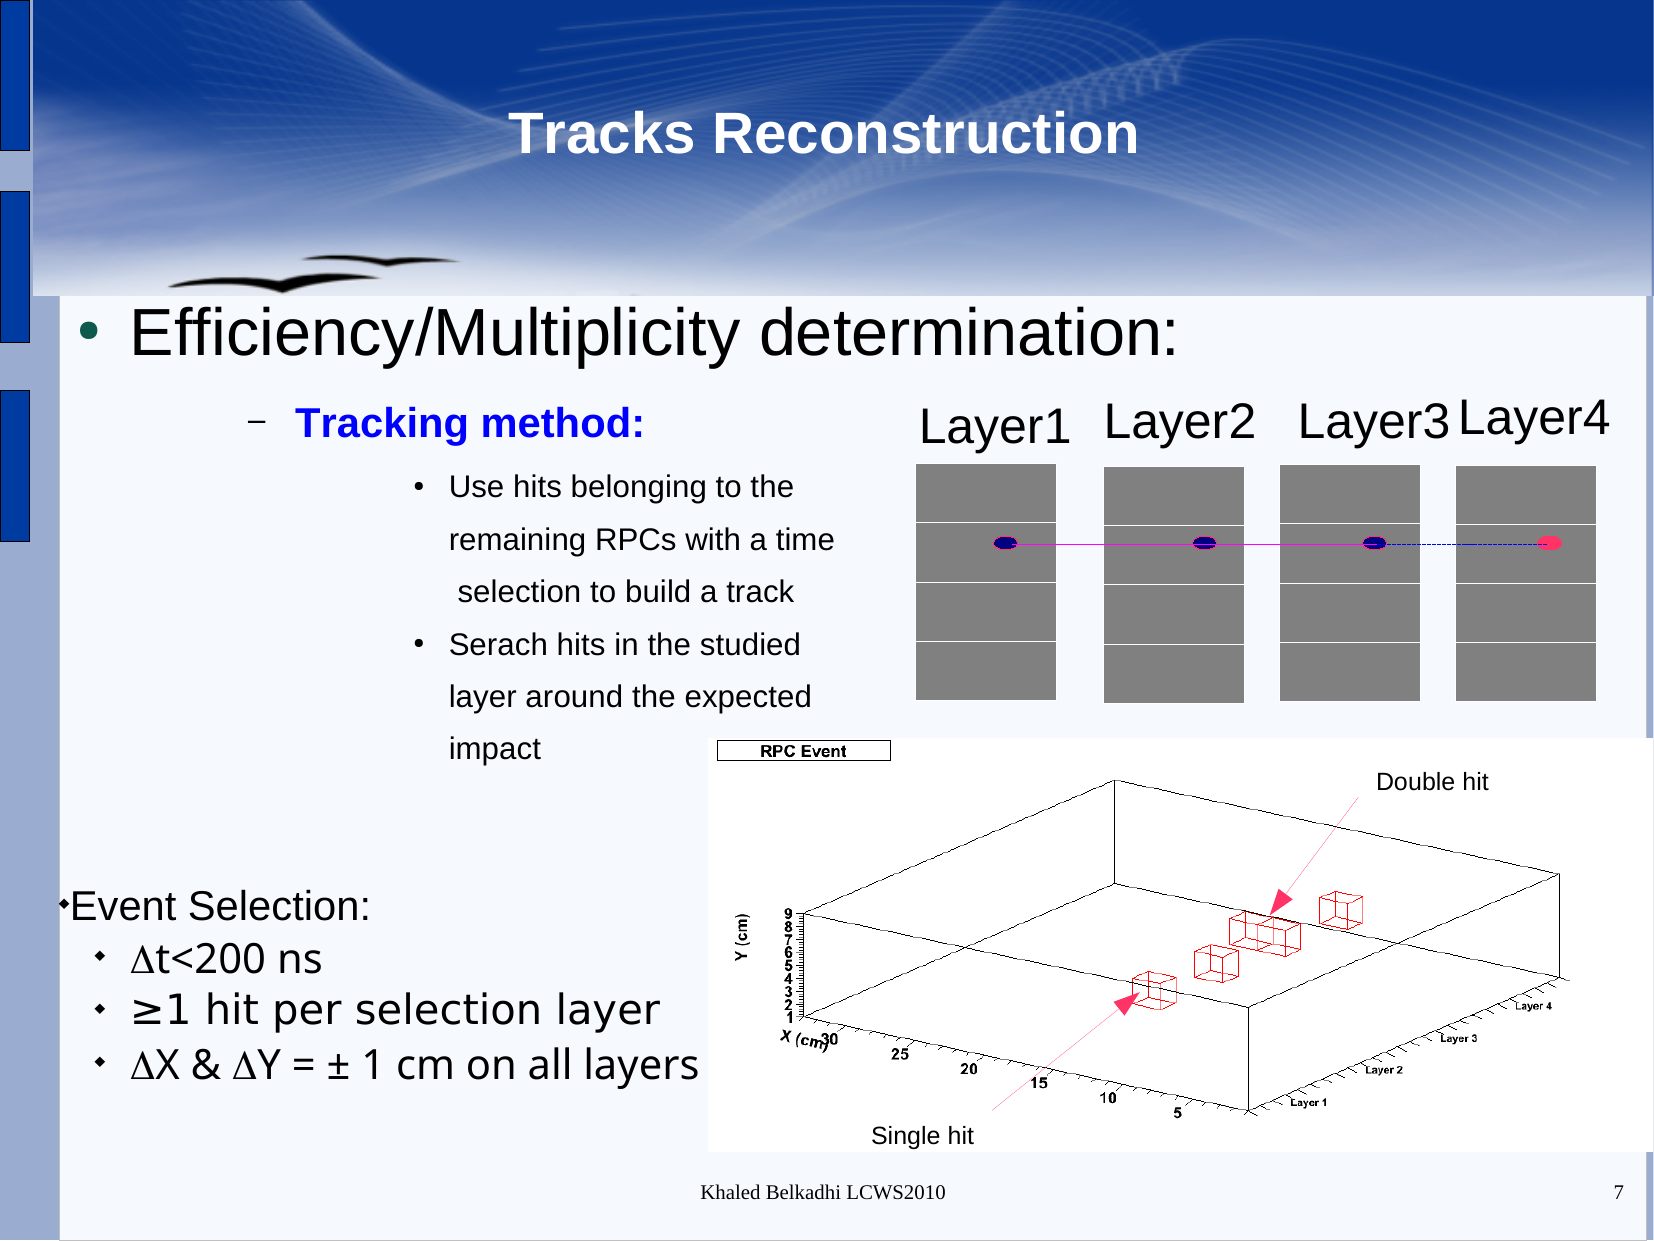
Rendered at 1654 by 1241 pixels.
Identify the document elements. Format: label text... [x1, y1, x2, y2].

table_cell [1104, 545, 1244, 584]
table_header [1456, 466, 1596, 524]
text_box Layer3 [1297, 393, 1502, 450]
table_cell [1280, 584, 1420, 642]
picture [708, 738, 1654, 1152]
table_cell [916, 642, 1056, 700]
table_cell [1456, 584, 1596, 642]
text_box Event Selection: Dt<200 ns ≥1 hit per selection layer DX & DY = ± 1 cm on all layers [59, 882, 708, 1123]
list Efficiency/Multiplicity determination: Tracking method: Use hits belonging to the remaining RPCs with a time selection to build a track Serach hits in the studied layer around the expected impact [59, 295, 1472, 882]
text_box [1193, 545, 1216, 550]
table_header [1104, 467, 1244, 525]
table_cell [1104, 645, 1244, 703]
table_cell [1104, 585, 1244, 644]
text_box Layer2 [1103, 393, 1297, 450]
table_cell [1456, 525, 1596, 583]
text_box [1362, 535, 1387, 550]
text_box Single hit [871, 1122, 975, 1151]
table_cell [1280, 643, 1420, 701]
table_cell [1280, 524, 1420, 583]
text_box Layer1 [918, 397, 1123, 454]
text_box Layer4 [1457, 389, 1654, 446]
title Tracks Reconstruction [118, 29, 1531, 237]
text_box Double hit [1375, 767, 1490, 796]
table_cell [916, 523, 1056, 582]
table_header [916, 464, 1056, 522]
text_box [1537, 535, 1562, 550]
table_cell [1104, 526, 1244, 544]
table_cell [916, 583, 1056, 641]
text_box [1192, 535, 1217, 544]
text_box [993, 535, 1018, 550]
table_header [1280, 465, 1420, 523]
picture [33, 0, 1654, 296]
table_cell [1456, 643, 1596, 701]
